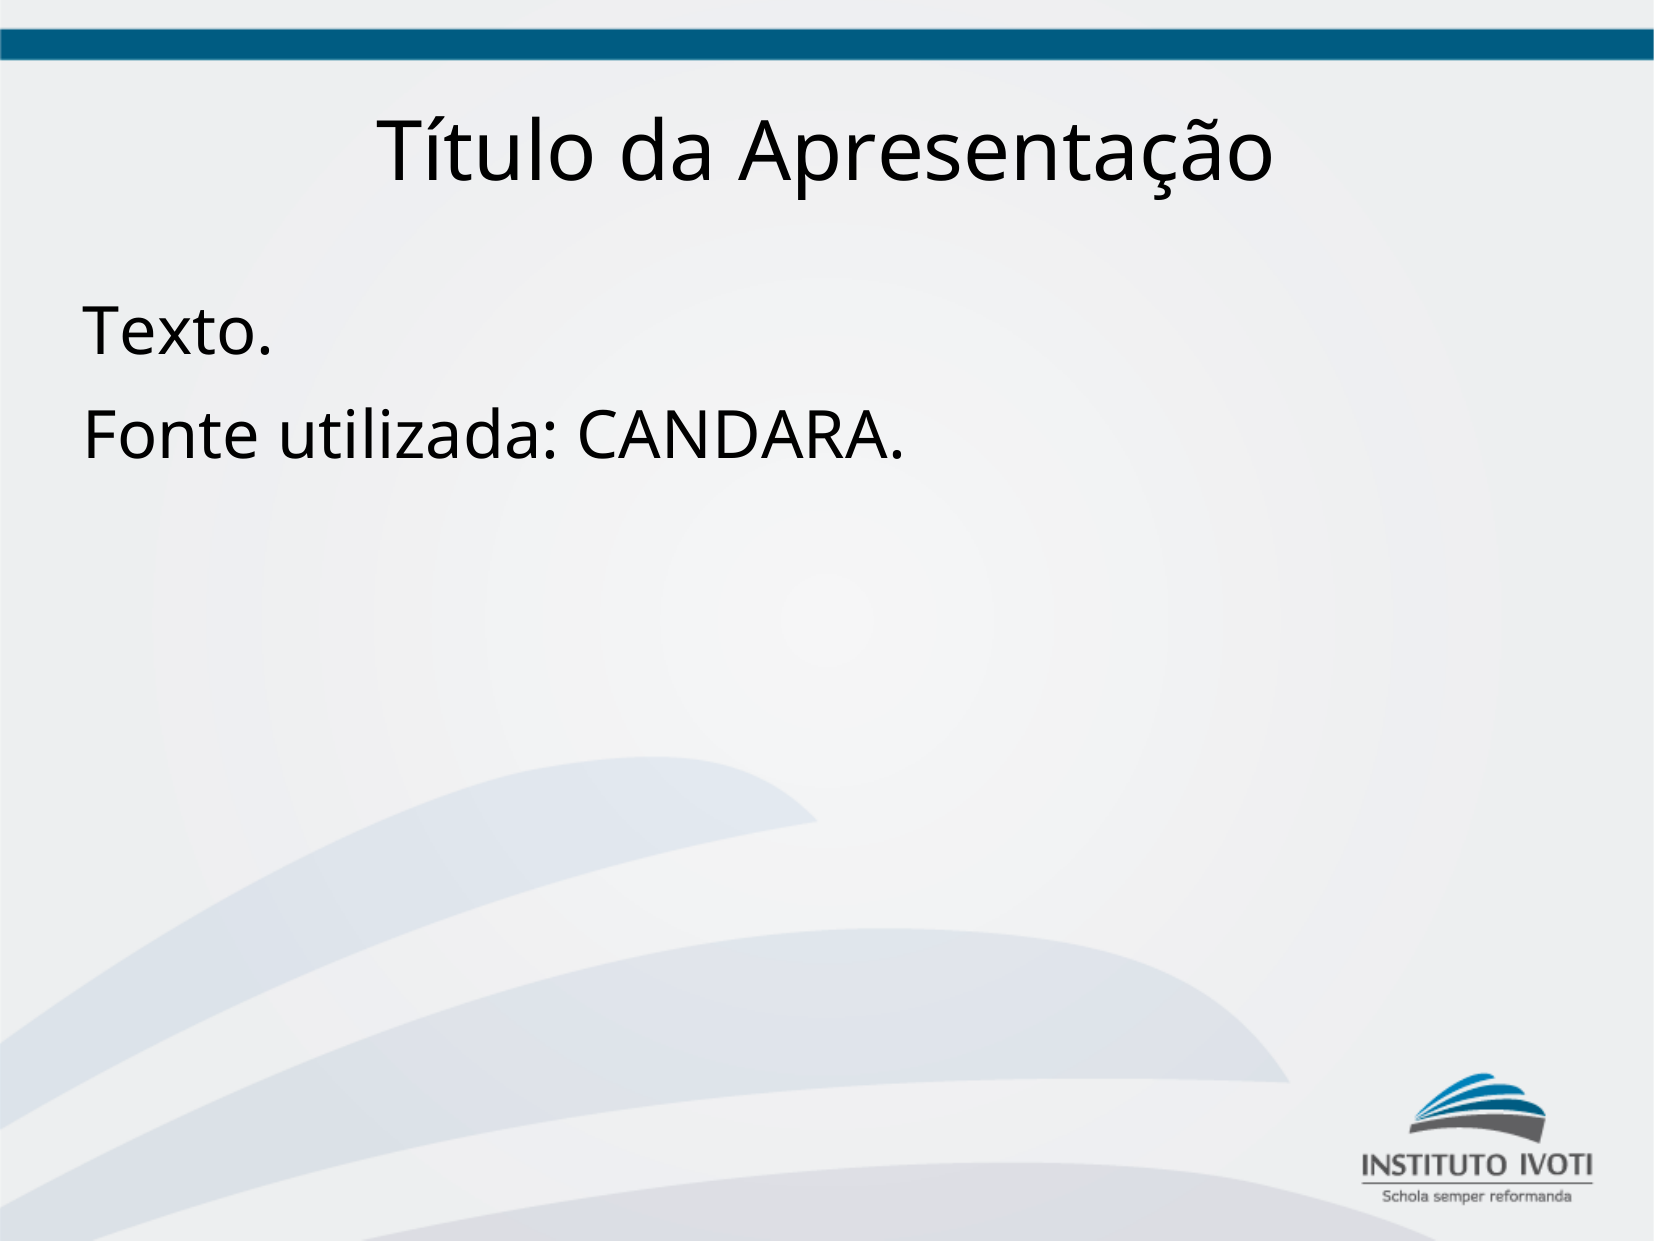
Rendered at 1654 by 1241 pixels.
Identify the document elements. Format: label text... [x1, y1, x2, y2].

title Título da Apresentação [82, 49, 1571, 257]
picture [0, 0, 1654, 1241]
list Texto. Fonte utilizada: CANDARA. [82, 290, 1571, 1010]
